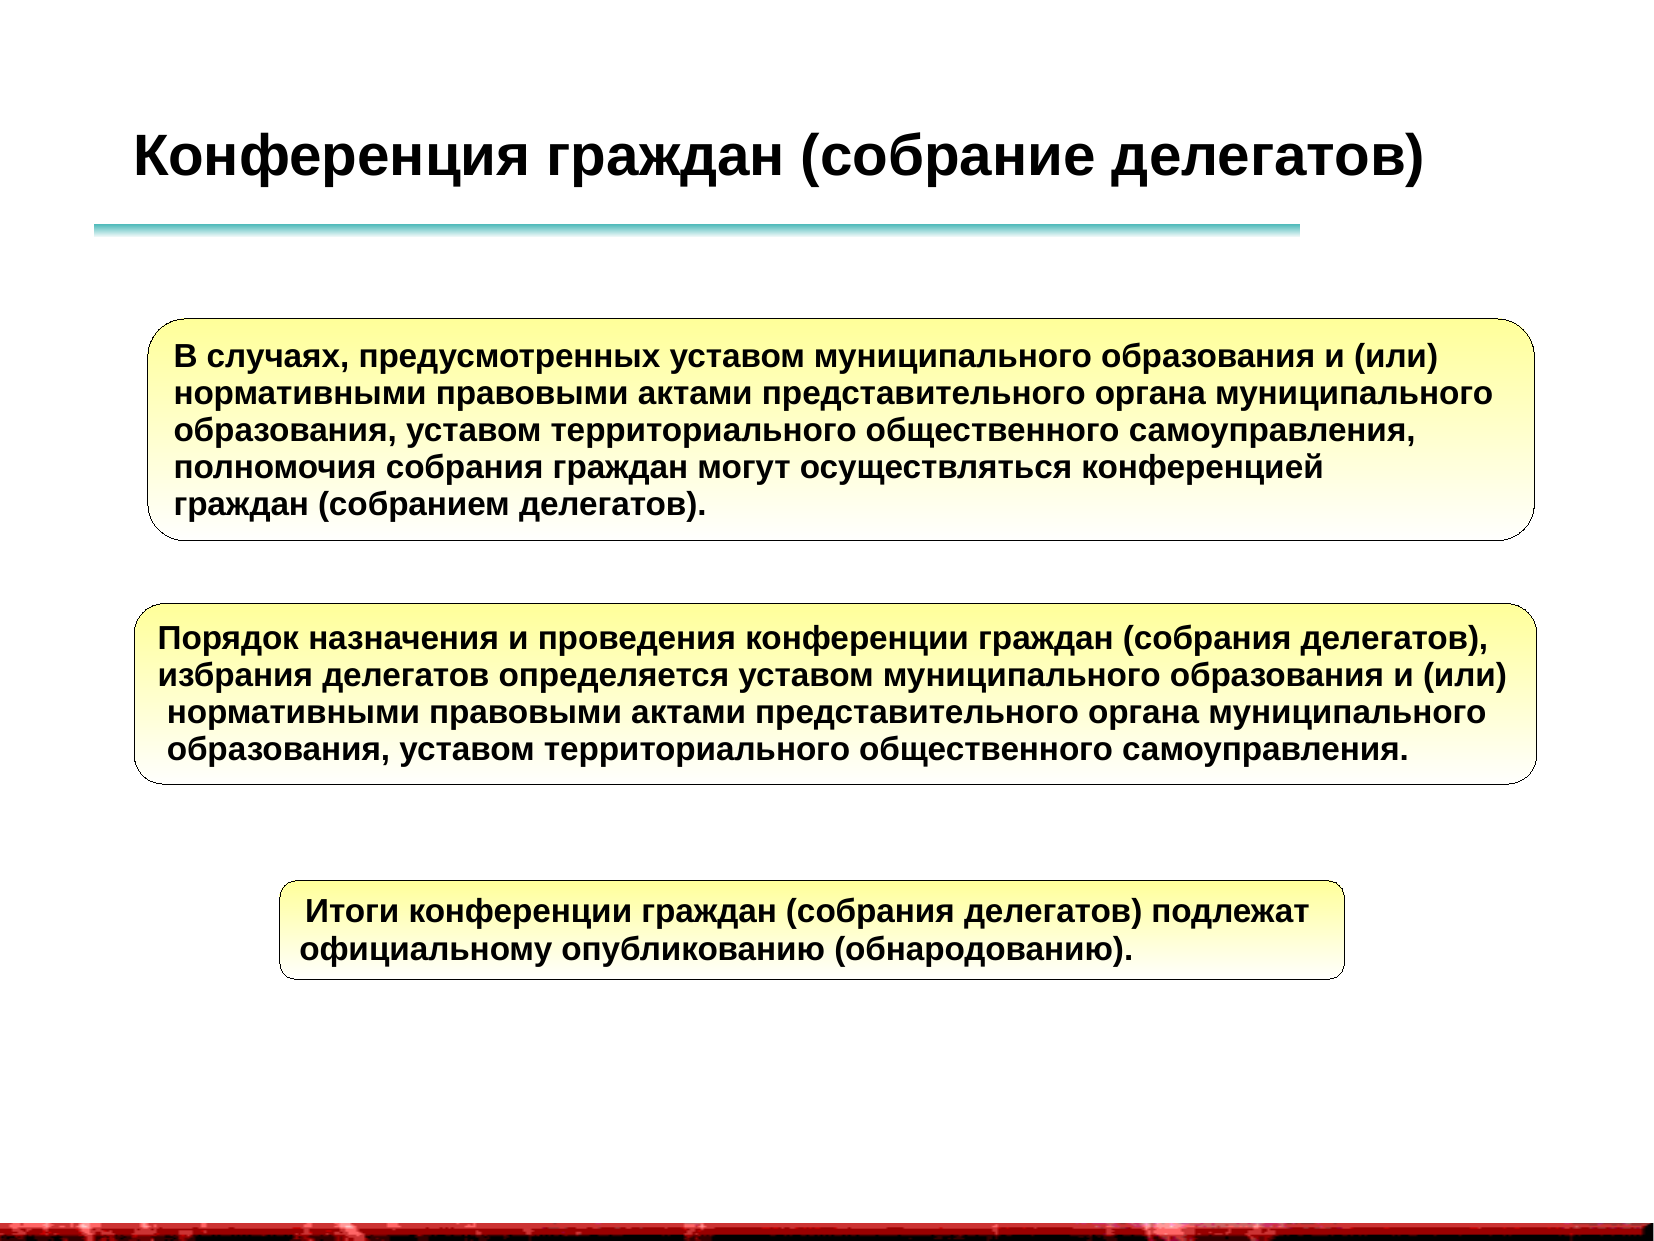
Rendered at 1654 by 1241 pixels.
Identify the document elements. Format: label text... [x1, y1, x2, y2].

text_box Итоги конференции граждан (собрания делегатов) подлежат официальному опубликованию (обнародованию). [279, 880, 1345, 980]
text_box В случаях, предусмотренных уставом муниципального образования и (или) нормативными правовыми актами представительного органа муниципального образования, уставом территориального общественного самоуправления, полномочия собрания граждан могут осуществляться конференцией граждан (собранием делегатов). [147, 318, 1535, 541]
text_box Порядок назначения и проведения конференции граждан (собрания делегатов), избрания делегатов определяется уставом муниципального образования и (или) нормативными правовыми актами представительного органа муниципального образования, уставом территориального общественного самоуправления. [134, 603, 1537, 785]
picture [0, 1223, 1654, 1241]
text_box [94, 224, 1300, 237]
title Конференция граждан (собрание делегатов) [76, 59, 1565, 252]
